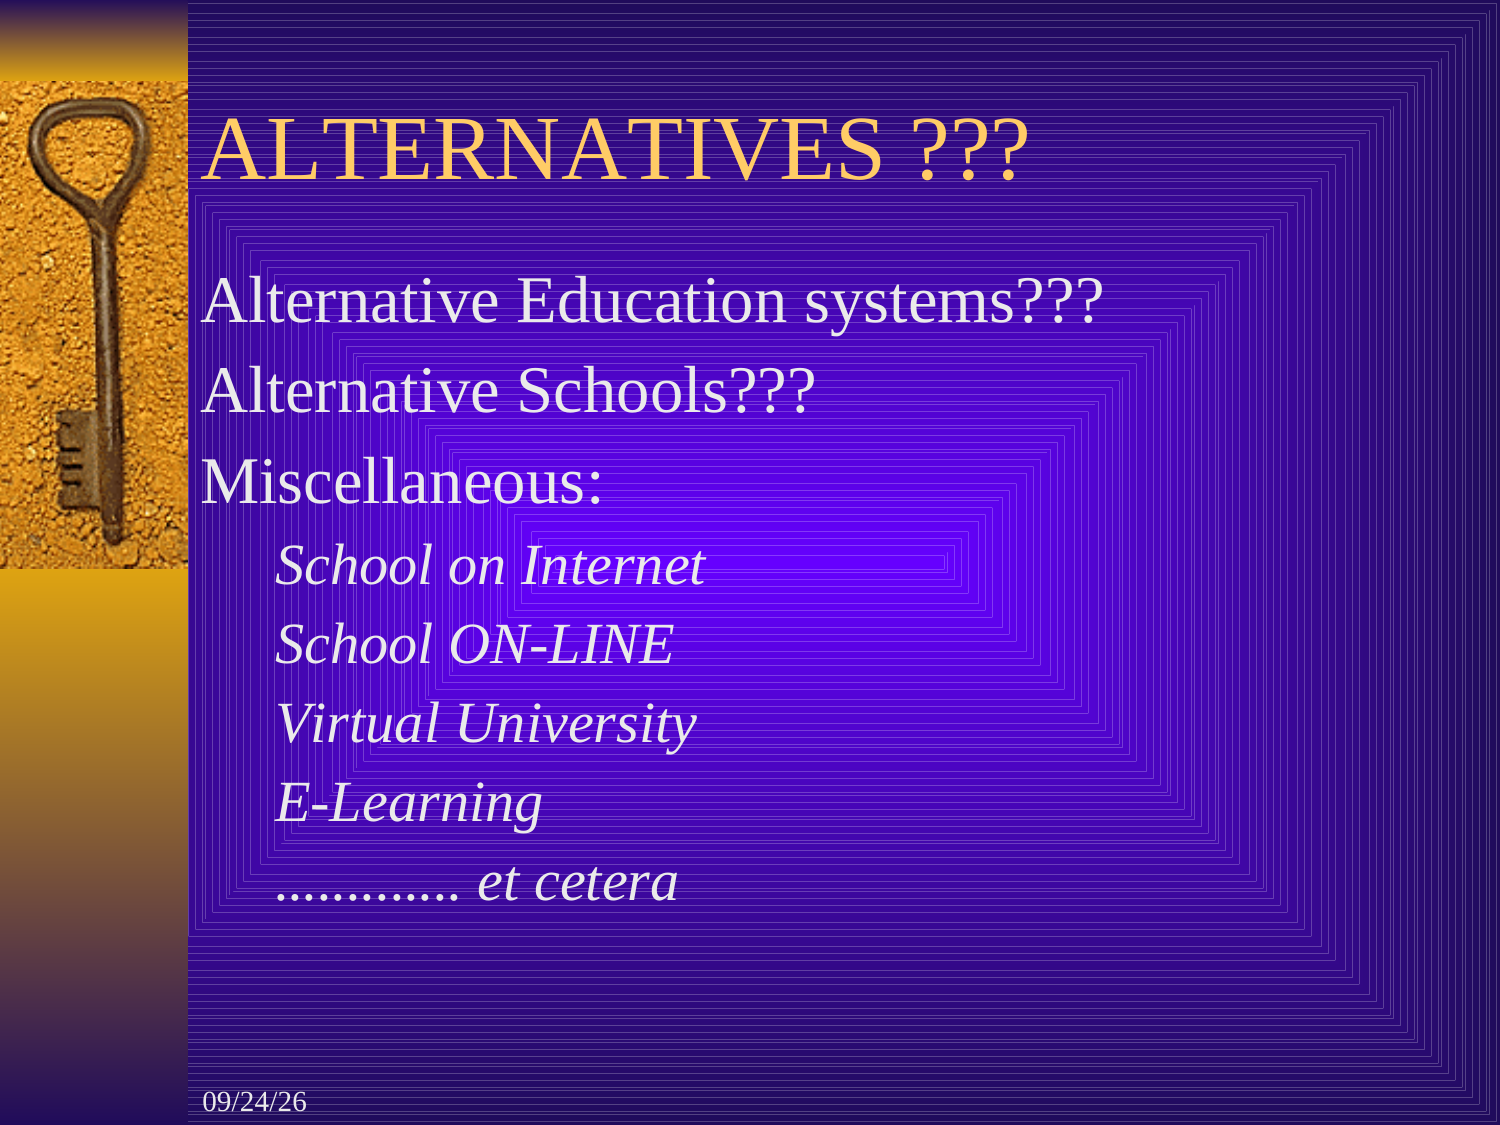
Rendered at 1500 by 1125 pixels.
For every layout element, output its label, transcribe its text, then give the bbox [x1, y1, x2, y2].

picture [0, 81, 188, 569]
list Alternative Education systems??? Alternative Schools??? Miscellaneous: School on Internet School ON-LINE Virtual University E-Learning ............. et cetera [200, 262, 1476, 986]
title ALTERNATIVES ??? [200, 57, 1476, 241]
